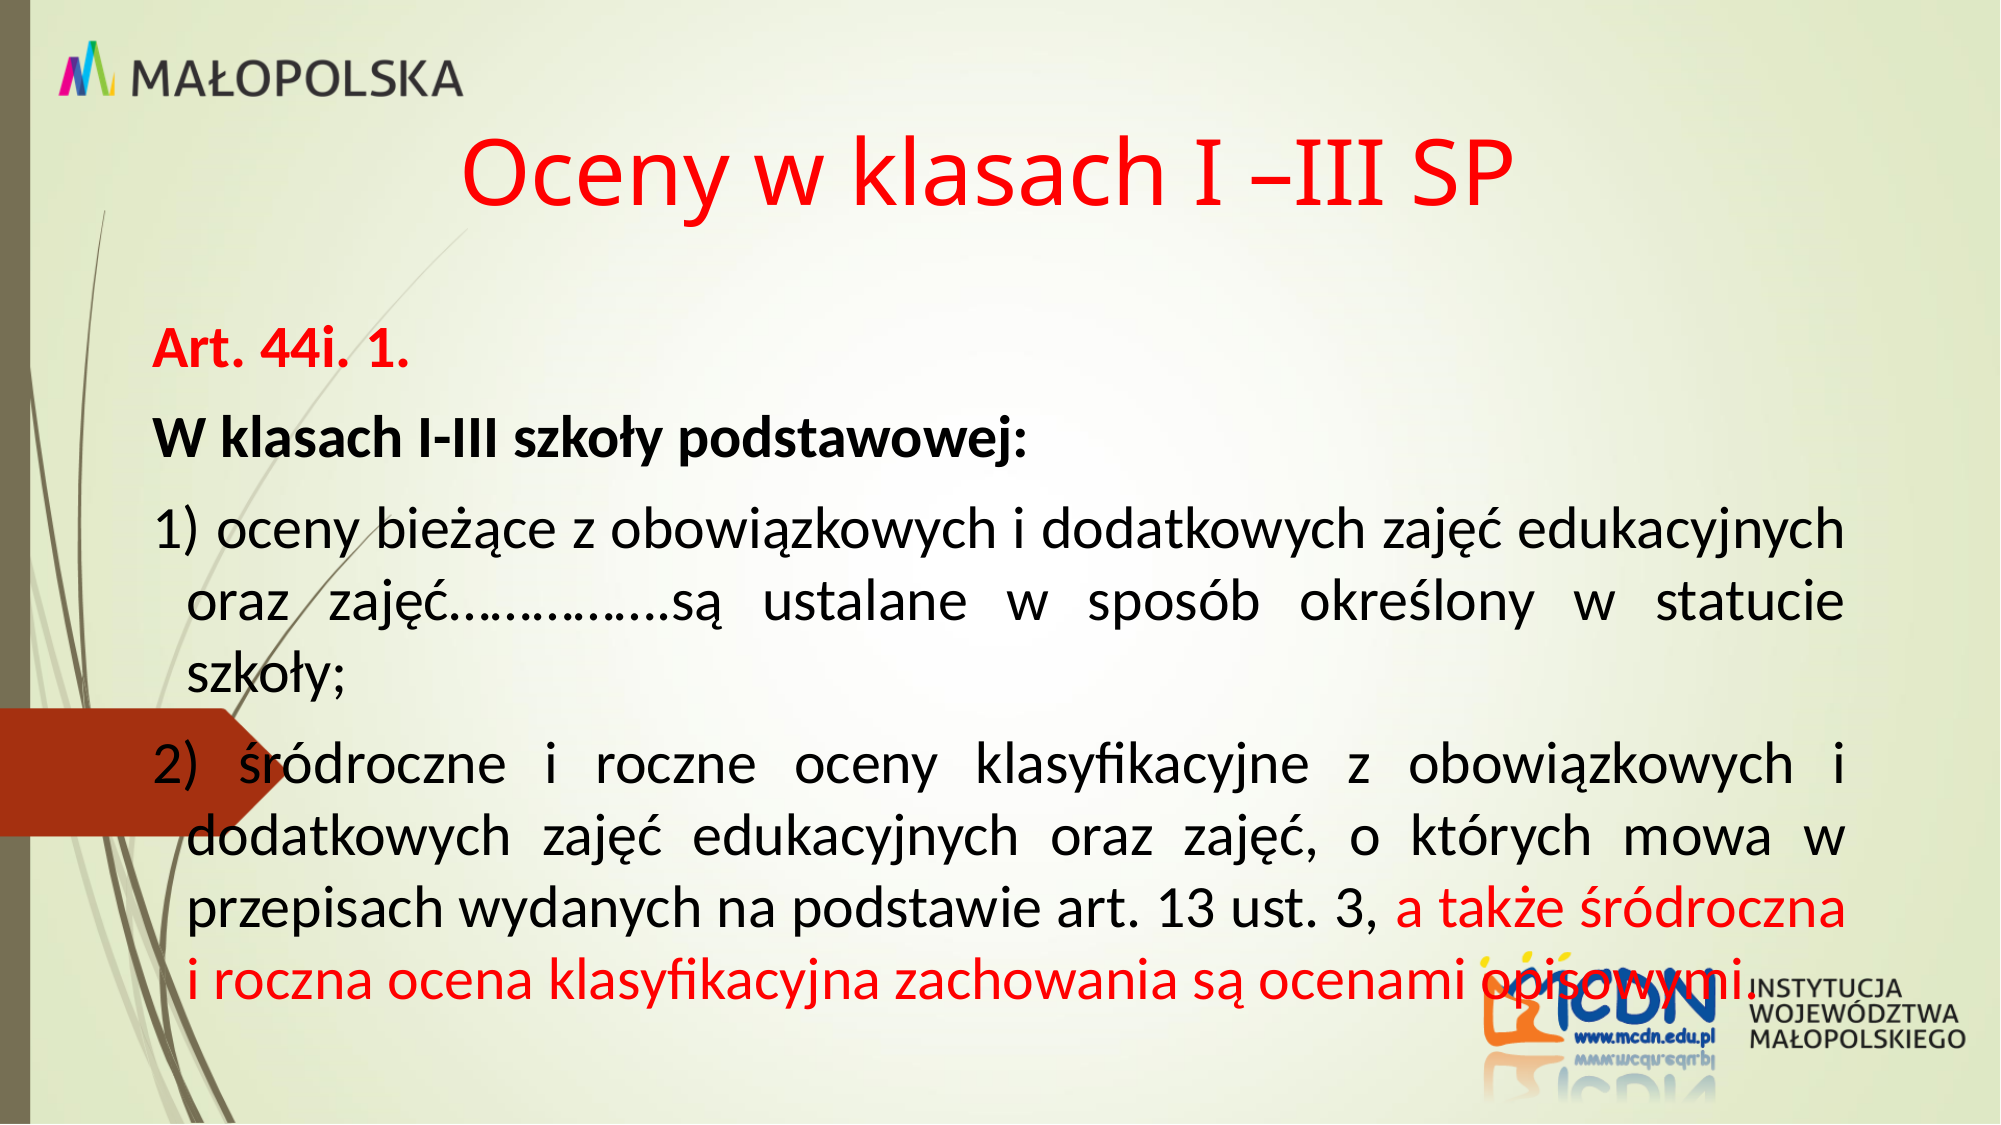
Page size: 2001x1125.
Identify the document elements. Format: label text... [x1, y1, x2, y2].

list Art. 44i. 1. W klasach I-III szkoły podstawowej: 1) oceny bieżące z obowiązkowych i dodatkowych zajęć edukacyjnych oraz zajęć…………….są ustalane w sposób określony w statucie szkoły; 2) śródroczne i roczne oceny klasyfikacyjne z obowiązkowych i dodatkowych zajęć edukacyjnych oraz zajęć, o których mowa w przepisach wydanych na podstawie art. 13 ust. 3, a także śródroczna i roczna ocena klasyfikacyjna zachowania są ocenami opisowymi. [137, 299, 1863, 1085]
picture [0, 0, 2001, 1125]
title Oceny w klasach I –III SP [137, 59, 1863, 278]
